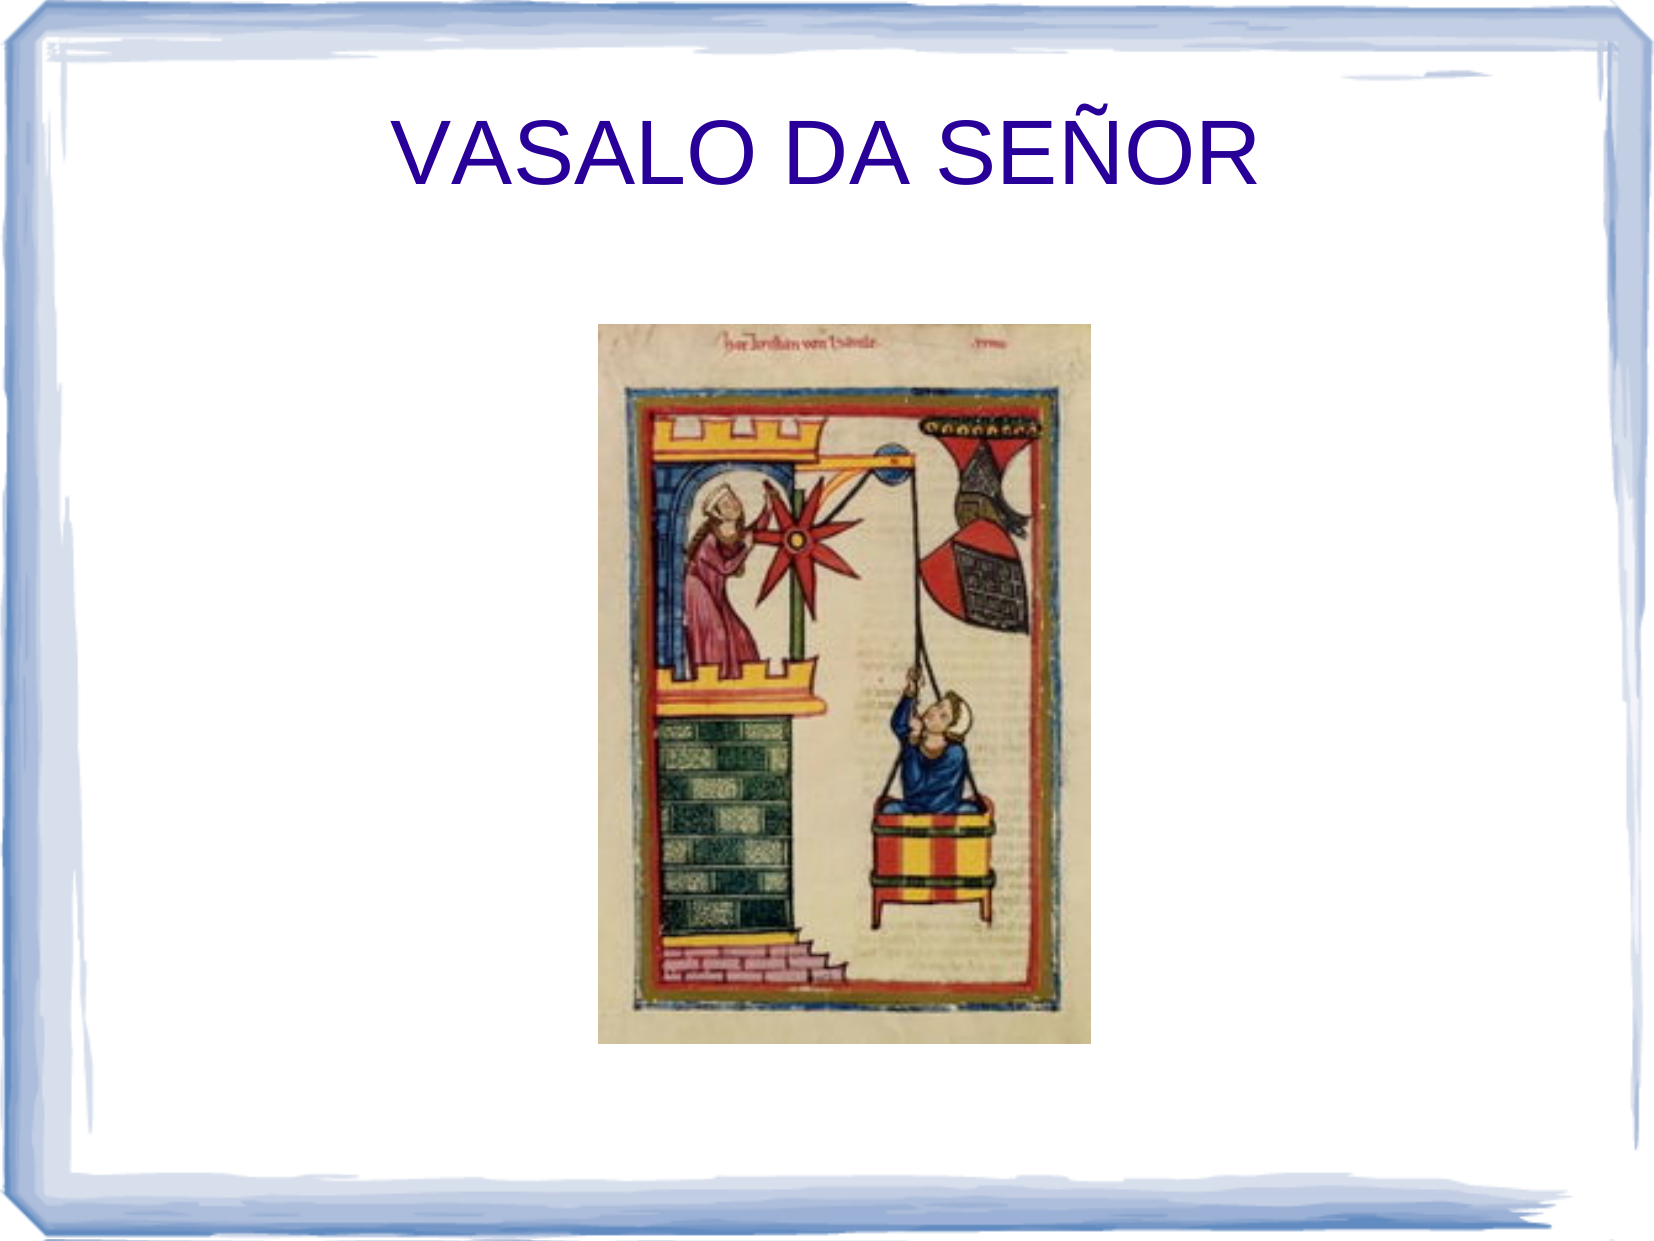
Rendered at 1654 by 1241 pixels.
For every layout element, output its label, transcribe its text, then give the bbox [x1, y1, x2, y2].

picture [0, 0, 1654, 1241]
title VASALO DA SEÑOR [82, 49, 1571, 257]
